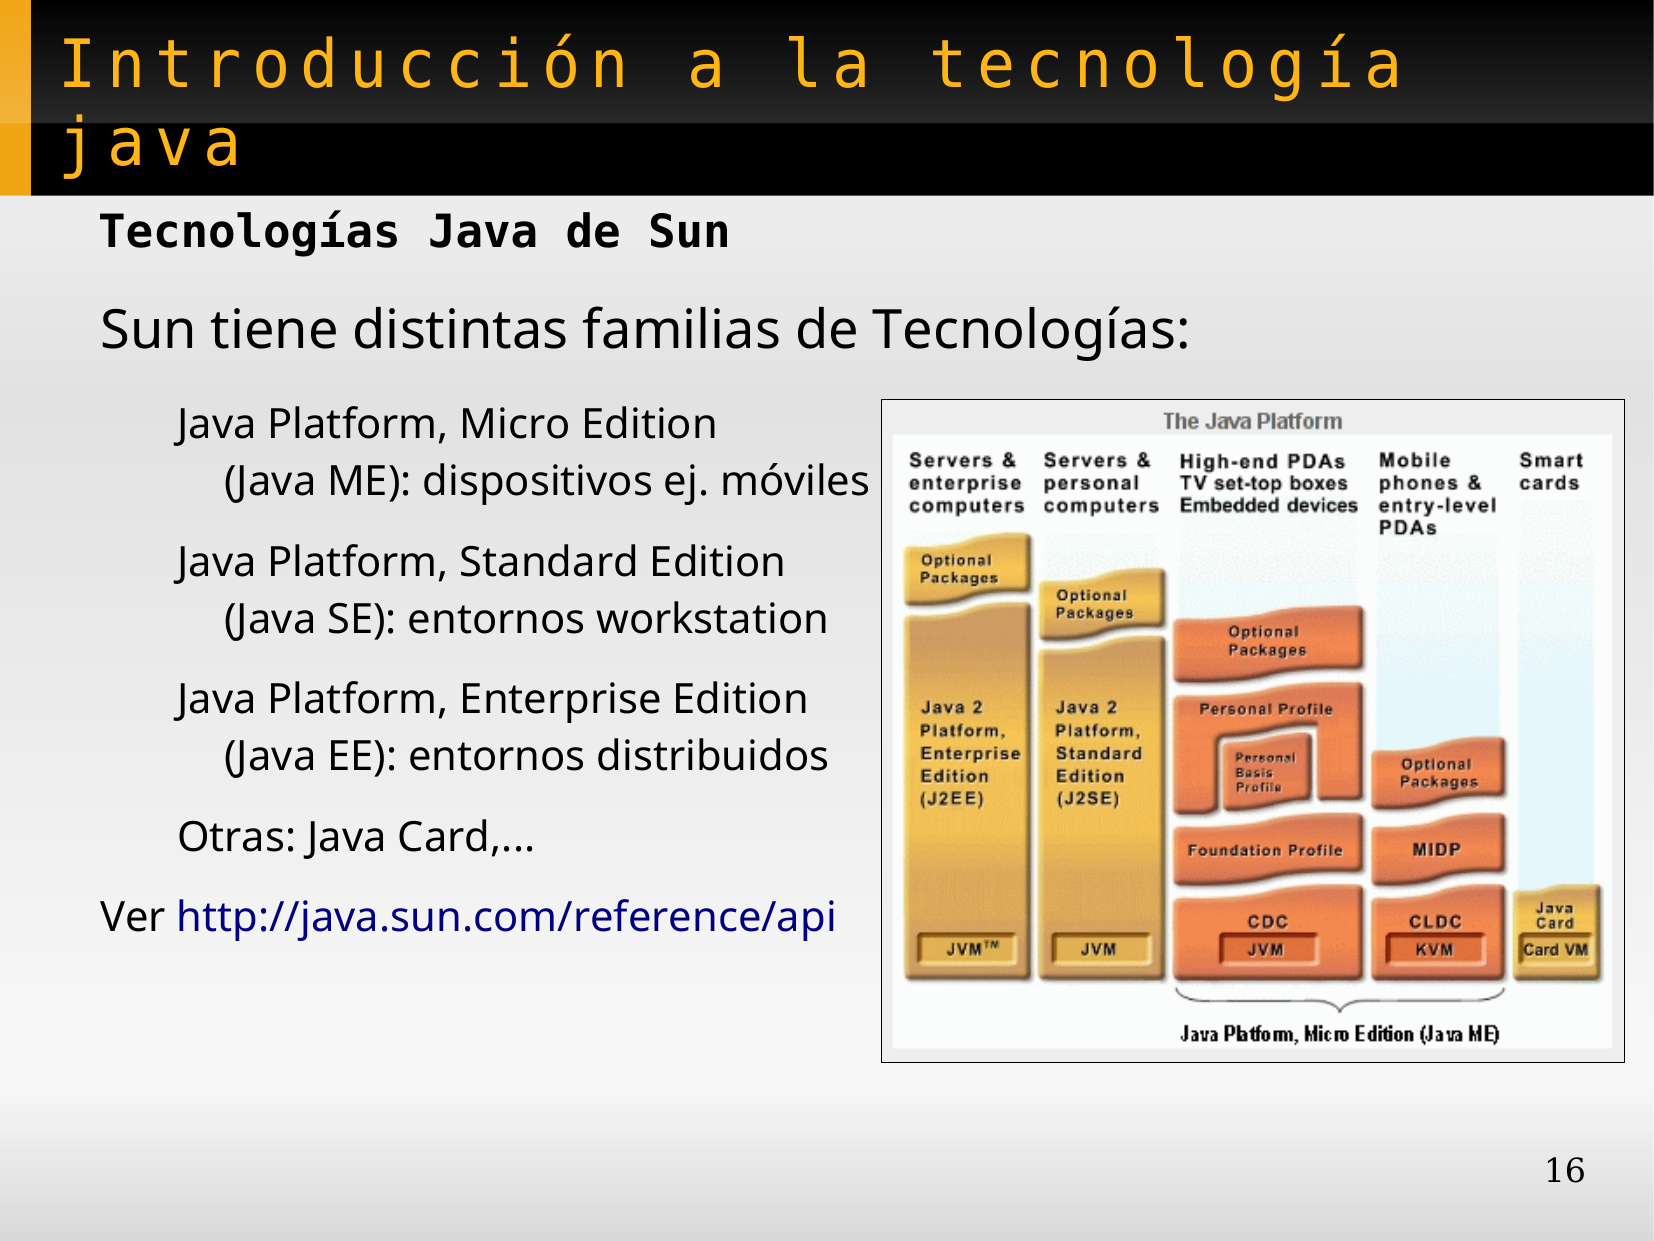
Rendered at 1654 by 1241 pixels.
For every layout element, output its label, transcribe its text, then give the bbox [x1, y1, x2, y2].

text_box Tecnologías Java de Sun [83, 197, 746, 266]
list Sun tiene distintas familias de Tecnologías: Java Platform, Micro Edition (Java ME): dispositivos ej. móviles Java Platform, Standard Edition (Java SE): entornos workstation Java Platform, Enterprise Edition (Java EE): entornos distribuidos Otras: Java Card,... Ver http://java.sun.com/reference/api [82, 290, 1565, 1109]
picture [0, 0, 1654, 1241]
title Introducción a la tecnología java [59, 25, 1595, 182]
